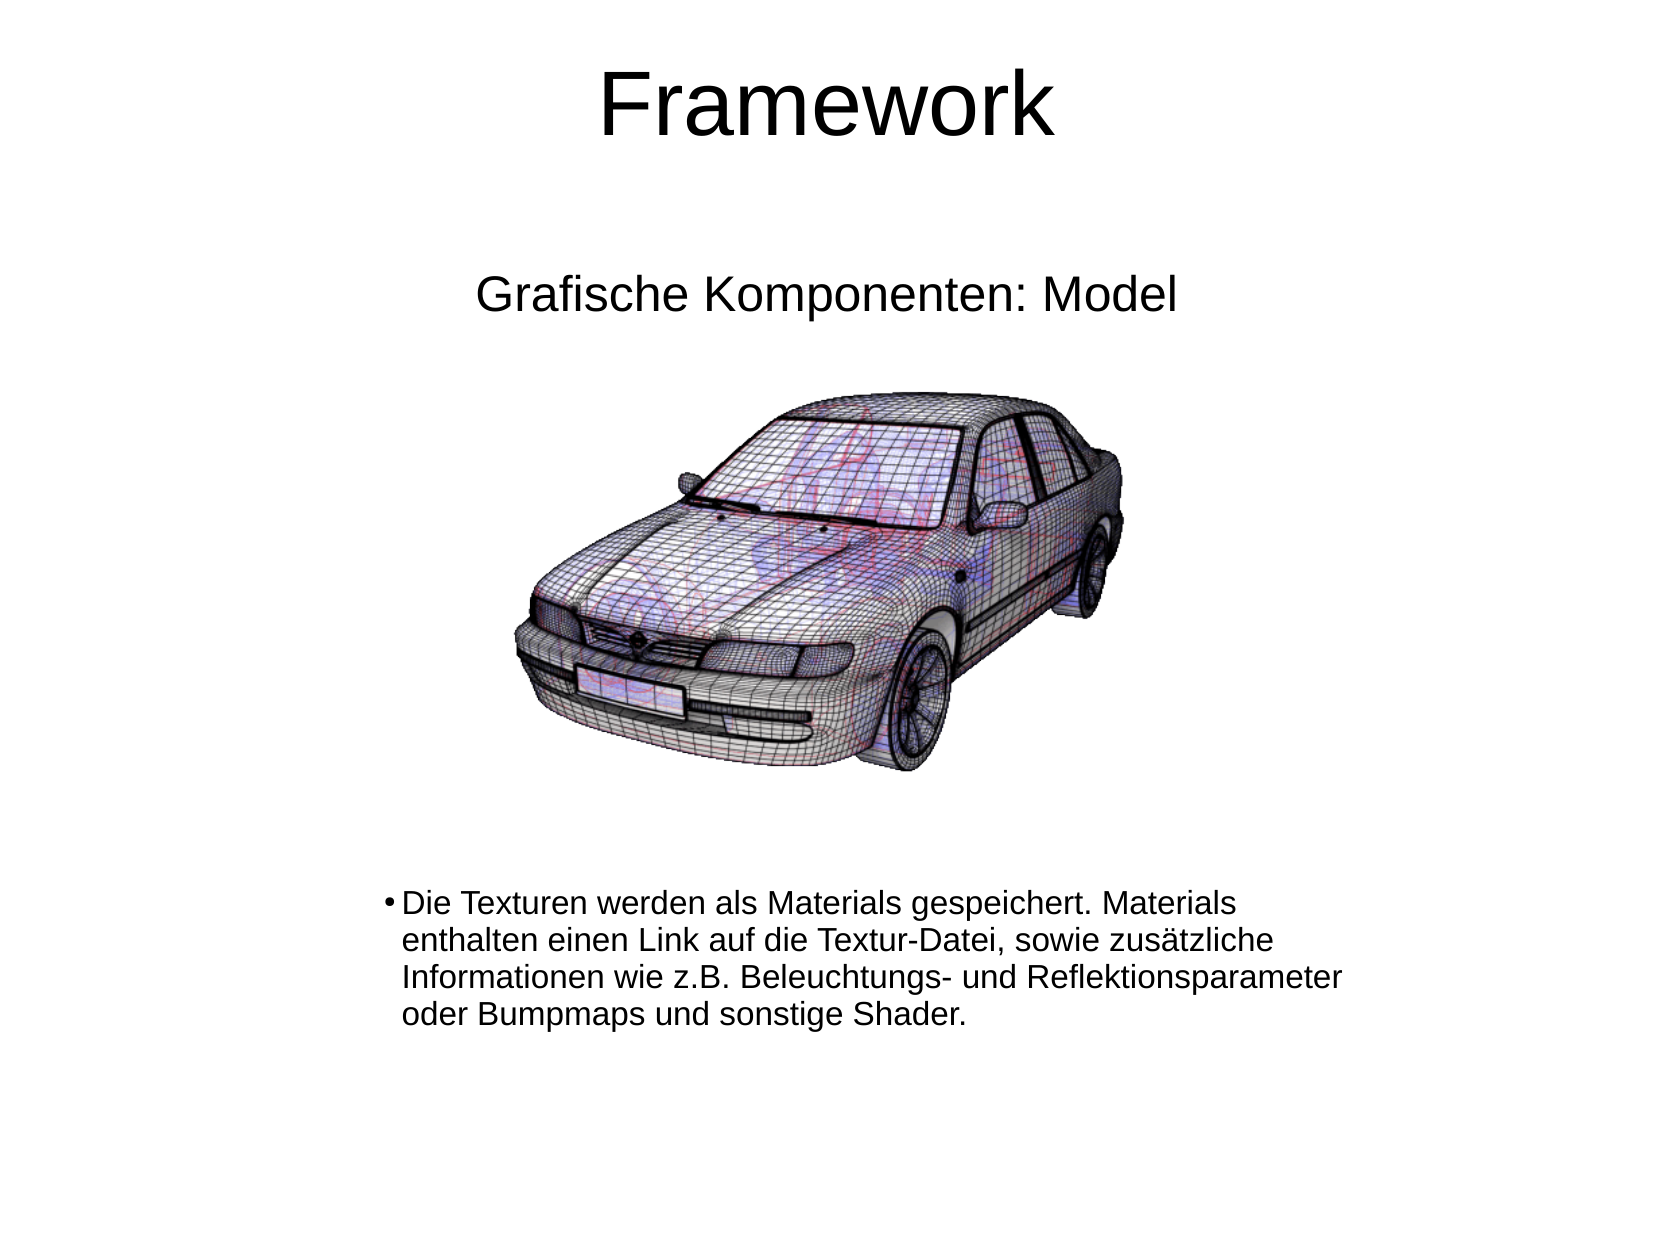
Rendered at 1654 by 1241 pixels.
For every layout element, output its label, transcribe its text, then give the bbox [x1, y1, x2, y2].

subtitle Die Texturen werden als Materials gespeichert. Materials enthalten einen Link auf die Textur-Datei, sowie zusätzliche Informationen wie z.B. Beleuchtungs- und Reflektionsparameter oder Bumpmaps und sonstige Shader. [383, 884, 1359, 1034]
text_box Grafische Komponenten: Model [82, 265, 1571, 325]
title Framework [82, 0, 1571, 208]
picture [472, 367, 1162, 798]
